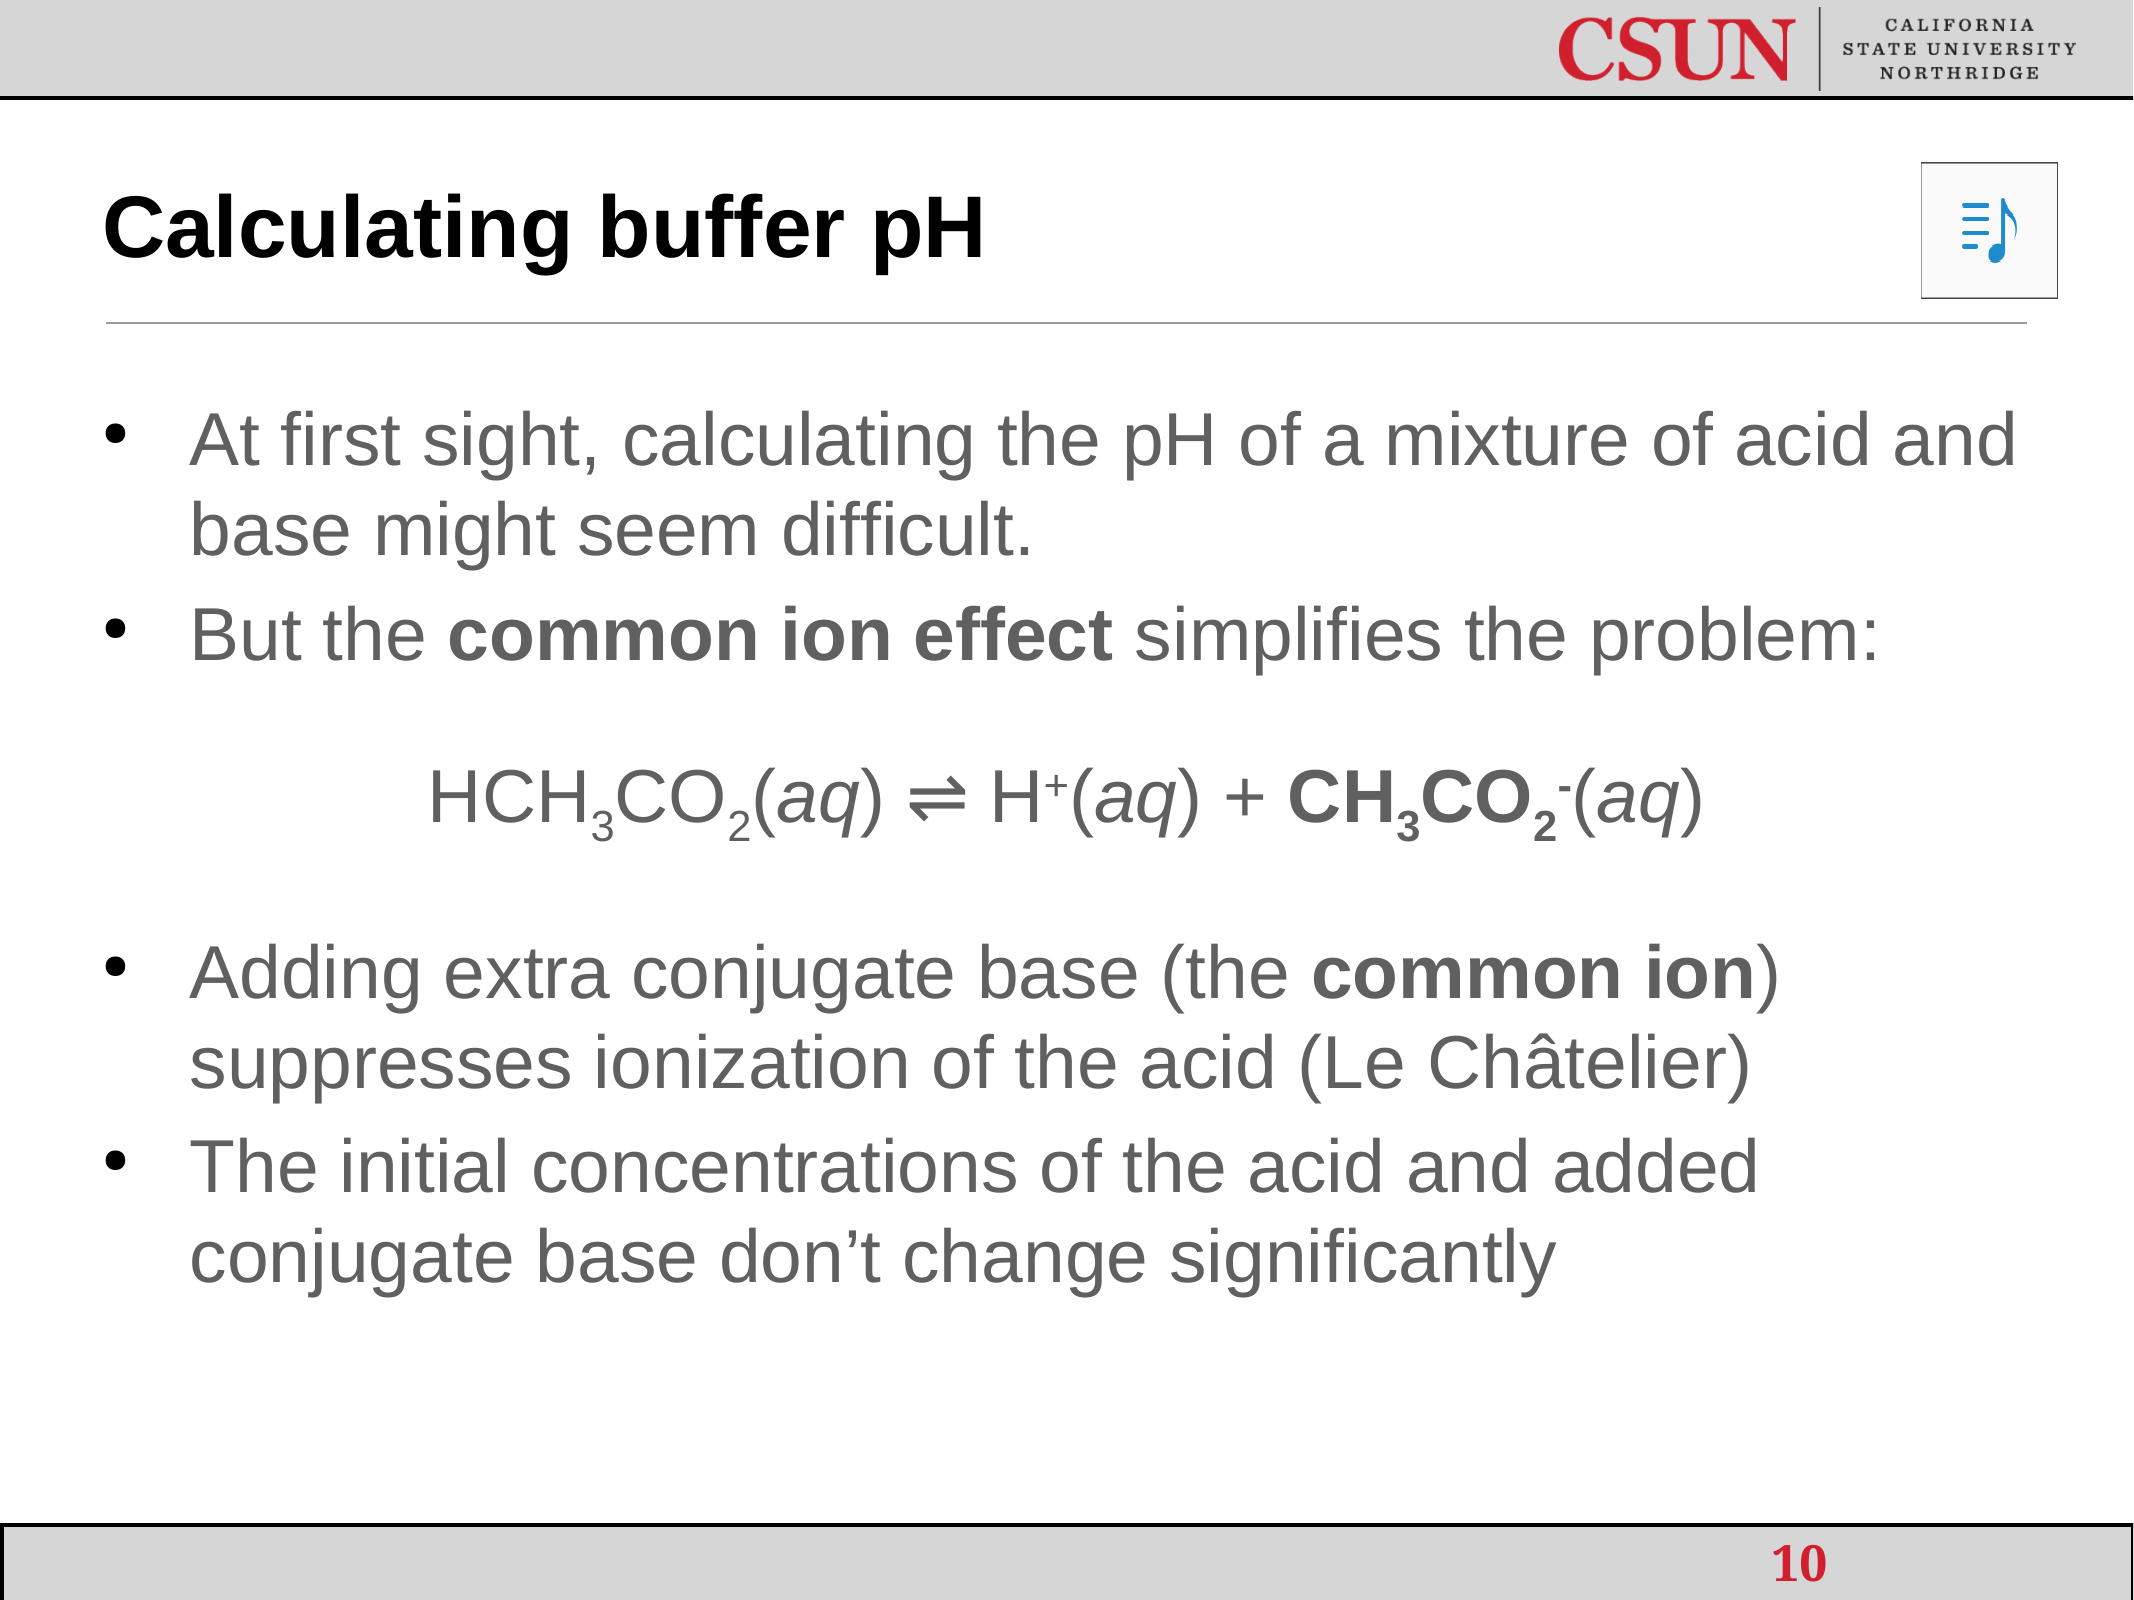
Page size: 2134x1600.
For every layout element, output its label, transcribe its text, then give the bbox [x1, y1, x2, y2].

title Calculating buffer pH [93, 104, 2040, 284]
text_box [1920, 161, 2059, 301]
picture [1559, 7, 2076, 91]
list At first sight, calculating the pH of a mixture of acid and base might seem difficult. But the common ion effect simplifies the problem: HCH3CO2(aq) ⇌ H+(aq) + CH3CO2-(aq) Adding extra conjugate base (the common ion) suppresses ionization of the acid (Le Châtelier) The initial concentrations of the acid and added conjugate base don’t change significantly [93, 382, 2040, 1460]
